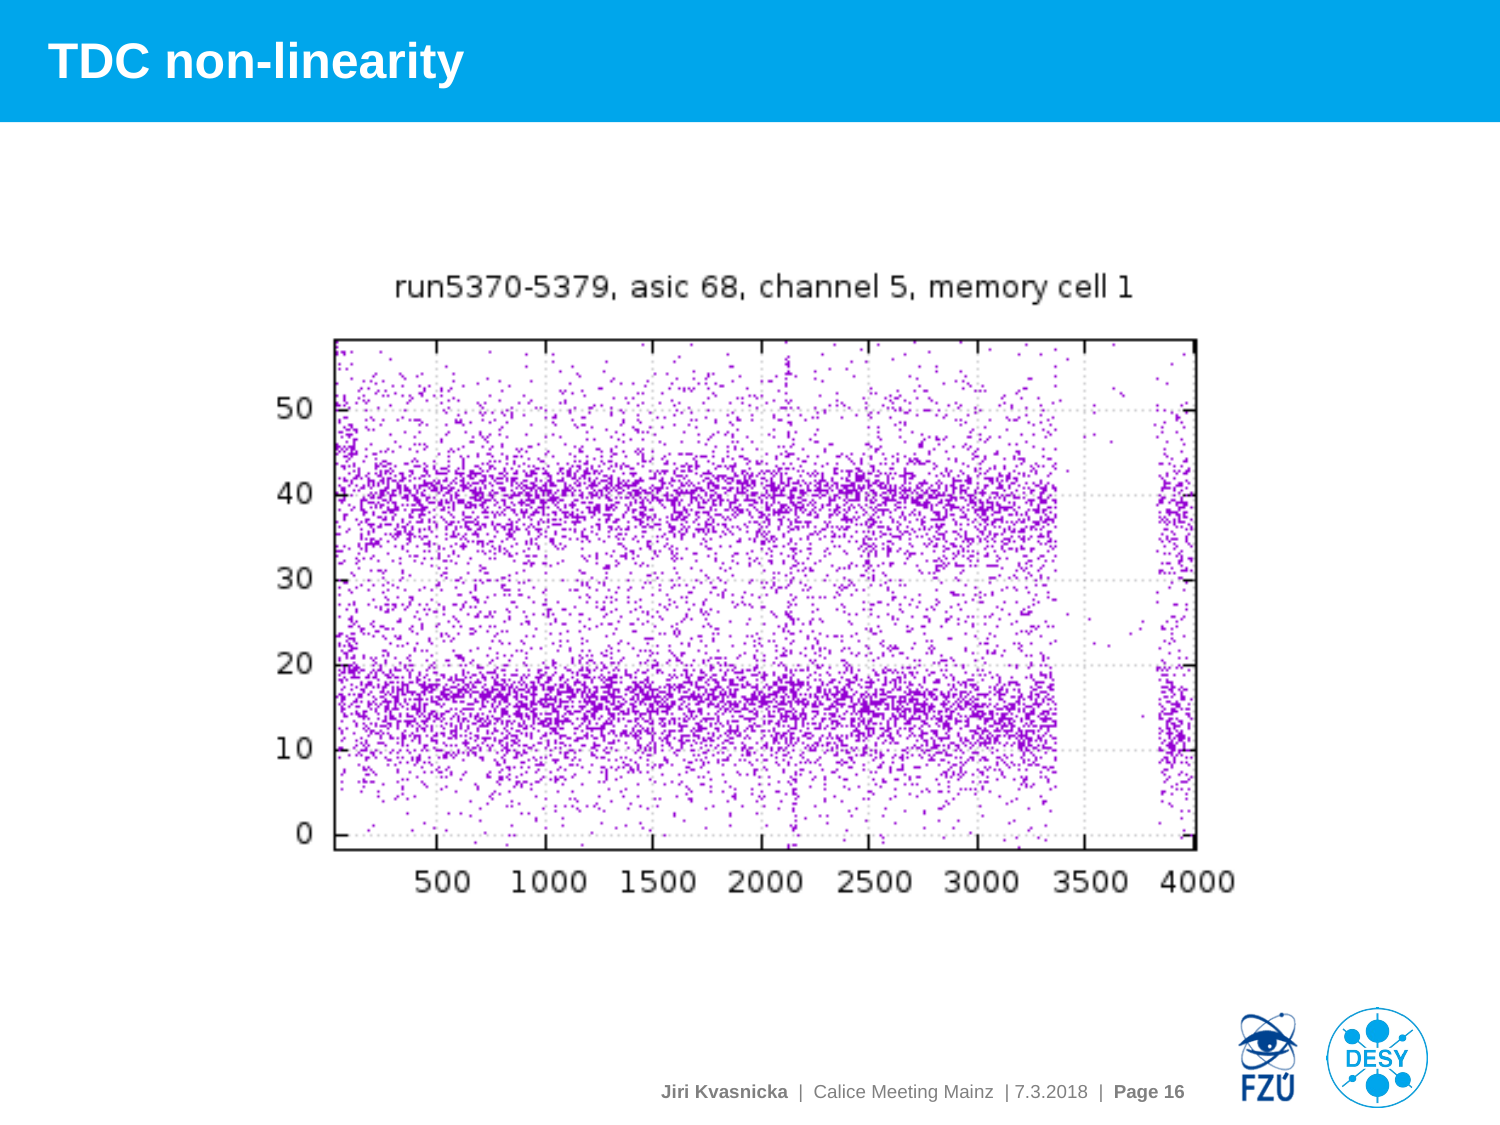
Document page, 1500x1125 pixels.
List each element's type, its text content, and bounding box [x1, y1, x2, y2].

title TDC non-linearity [47, 16, 1446, 107]
picture [1326, 1007, 1428, 1108]
picture [1215, 1004, 1321, 1110]
picture [225, 235, 1254, 916]
